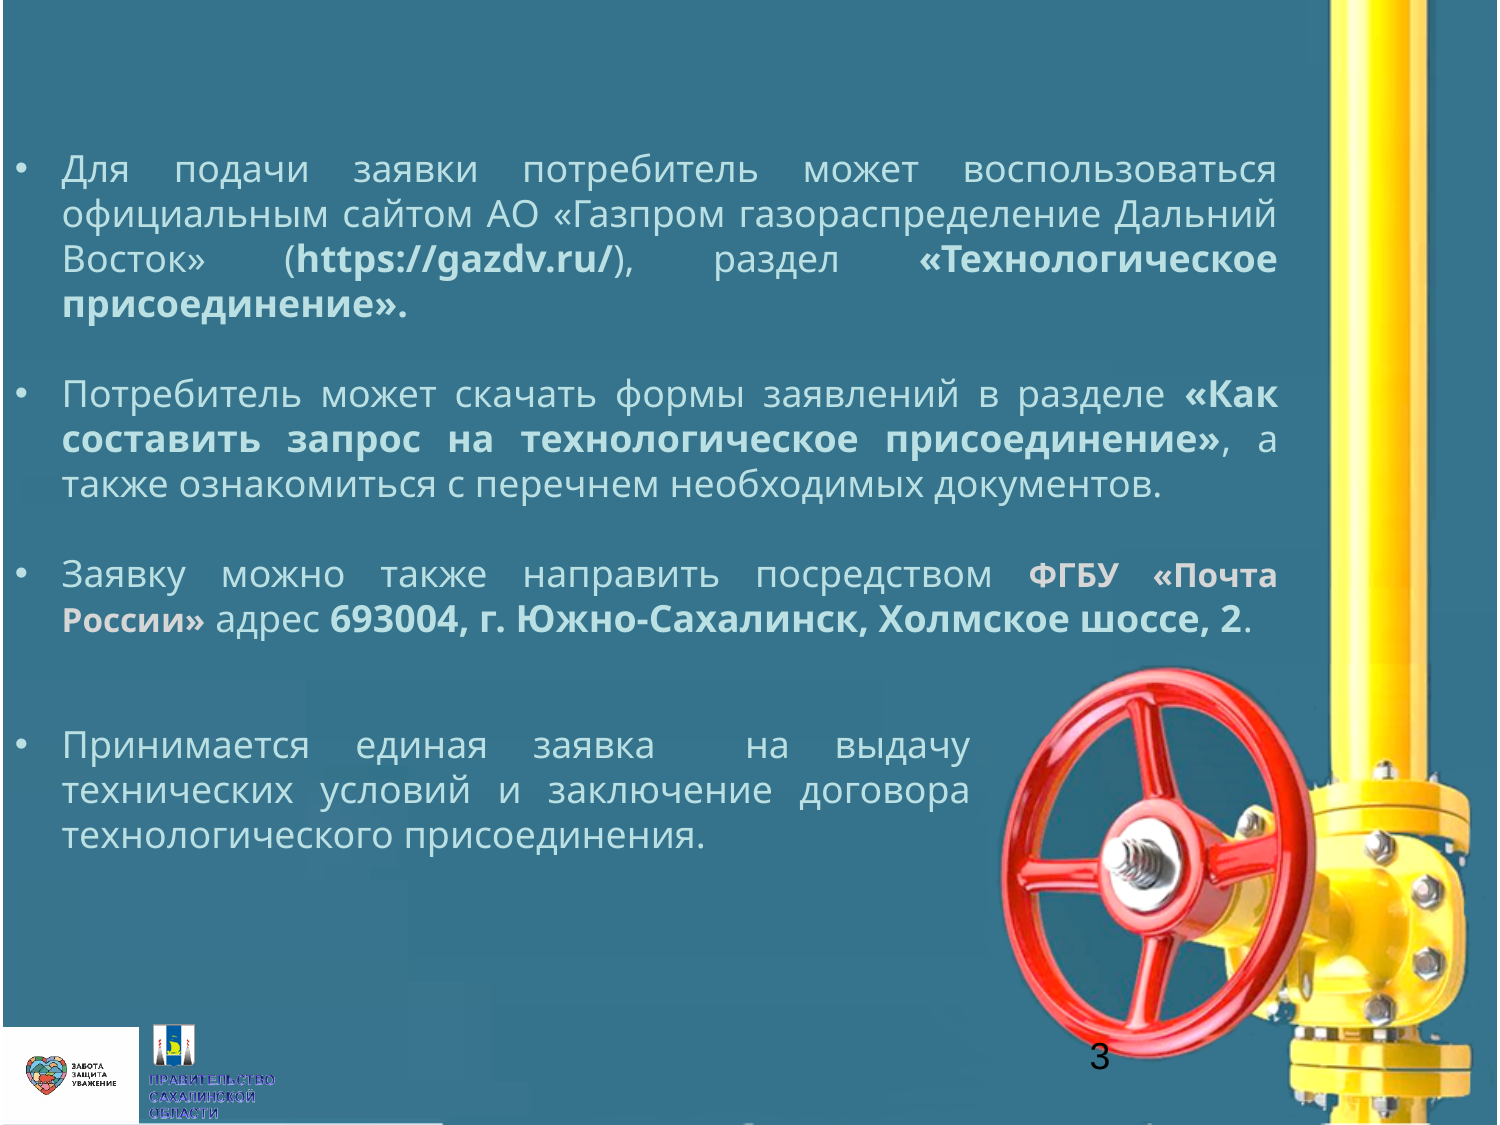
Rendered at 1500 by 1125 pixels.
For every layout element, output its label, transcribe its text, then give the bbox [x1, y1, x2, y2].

picture [3, 0, 1497, 1125]
text_box Принимается единая заявка на выдачу технических условий и заключение договора технологического присоединения. [0, 713, 986, 864]
text_box <номер> [1074, 1024, 1425, 1103]
text_box Для подачи заявки потребитель может воспользоваться официальным сайтом АО «Газпром газораспределение Дальний Восток» (https://gazdv.ru/), раздел «Технологическое присоединение». Потребитель может скачать формы заявлений в разделе «Как составить запрос на технологическое присоединение», а также ознакомиться с перечнем необходимых документов. Заявку можно также направить посредством ФГБУ «Почта России» адрес 693004, г. Южно-Сахалинск, Холмское шоссе, 2. [0, 137, 1294, 648]
